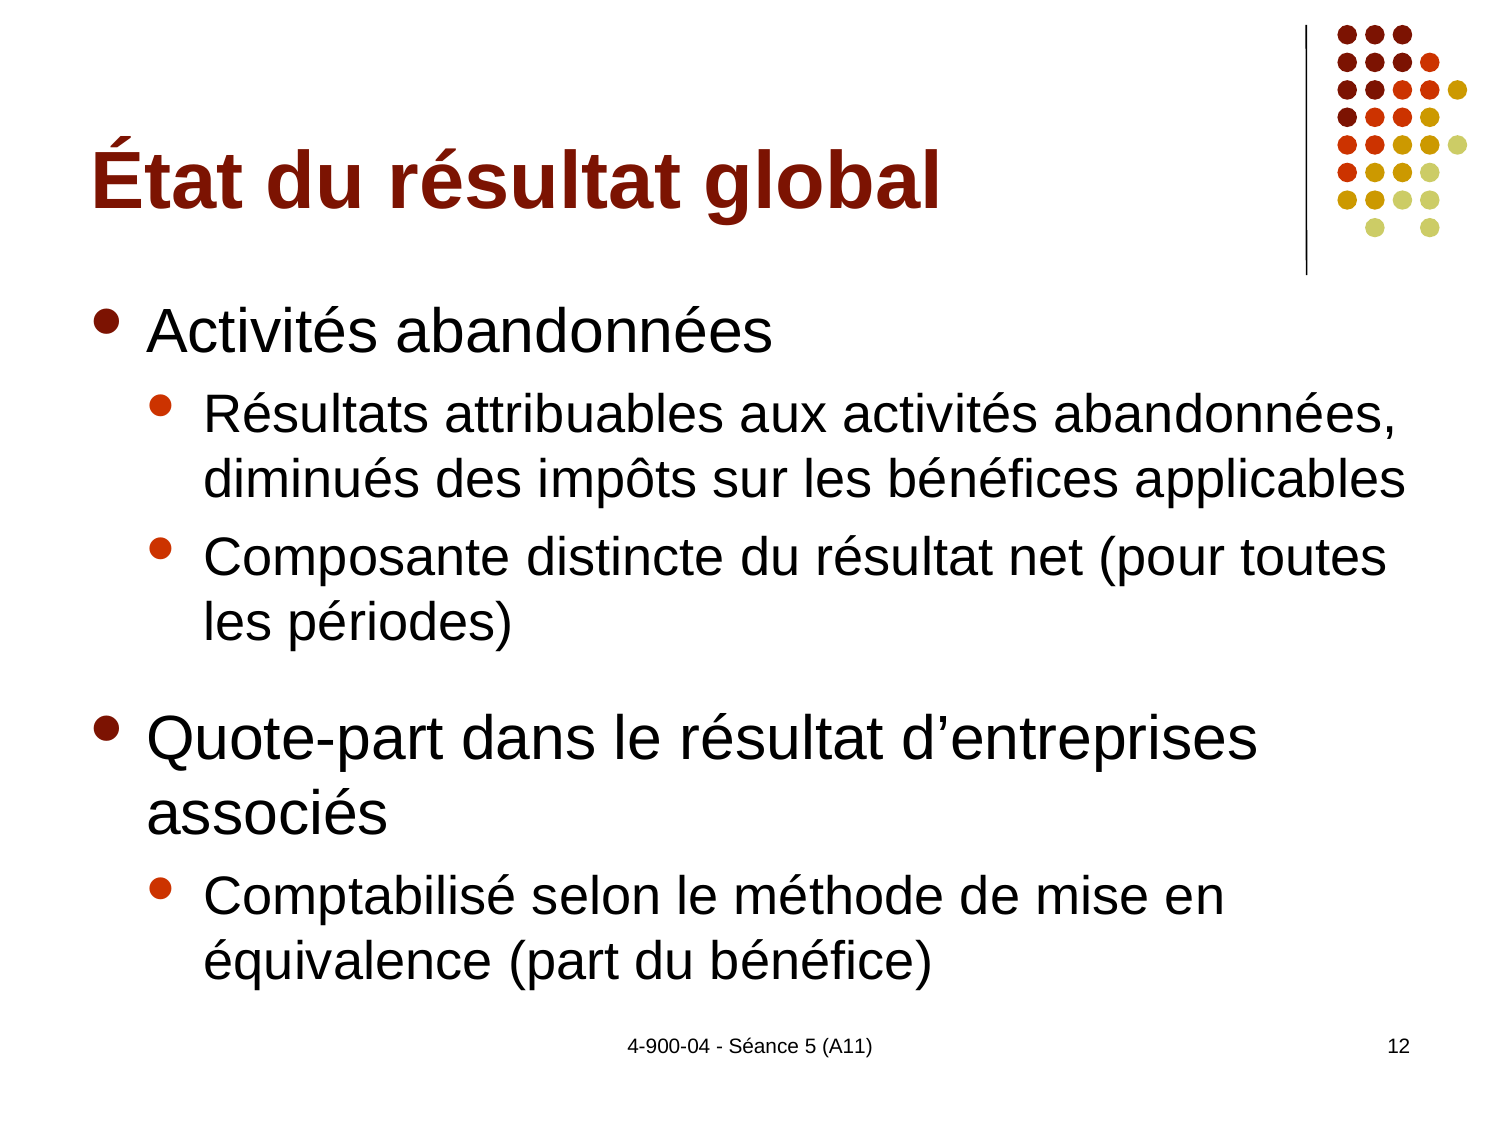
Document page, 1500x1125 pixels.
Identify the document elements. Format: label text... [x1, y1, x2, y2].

text_box <numéro> [1074, 1025, 1426, 1101]
text_box Activités abandonnées Résultats attribuables aux activités abandonnées, diminués des impôts sur les bénéfices applicables Composante distincte du résultat net (pour toutes les périodes) Quote-part dans le résultat d’entreprises associés Comptabilisé selon le méthode de mise en équivalence (part du bénéfice) [75, 282, 1426, 1006]
text_box 4-900-04 - Séance 5 (A11) [512, 1025, 988, 1101]
text_box État du résultat global [74, 20, 1313, 233]
